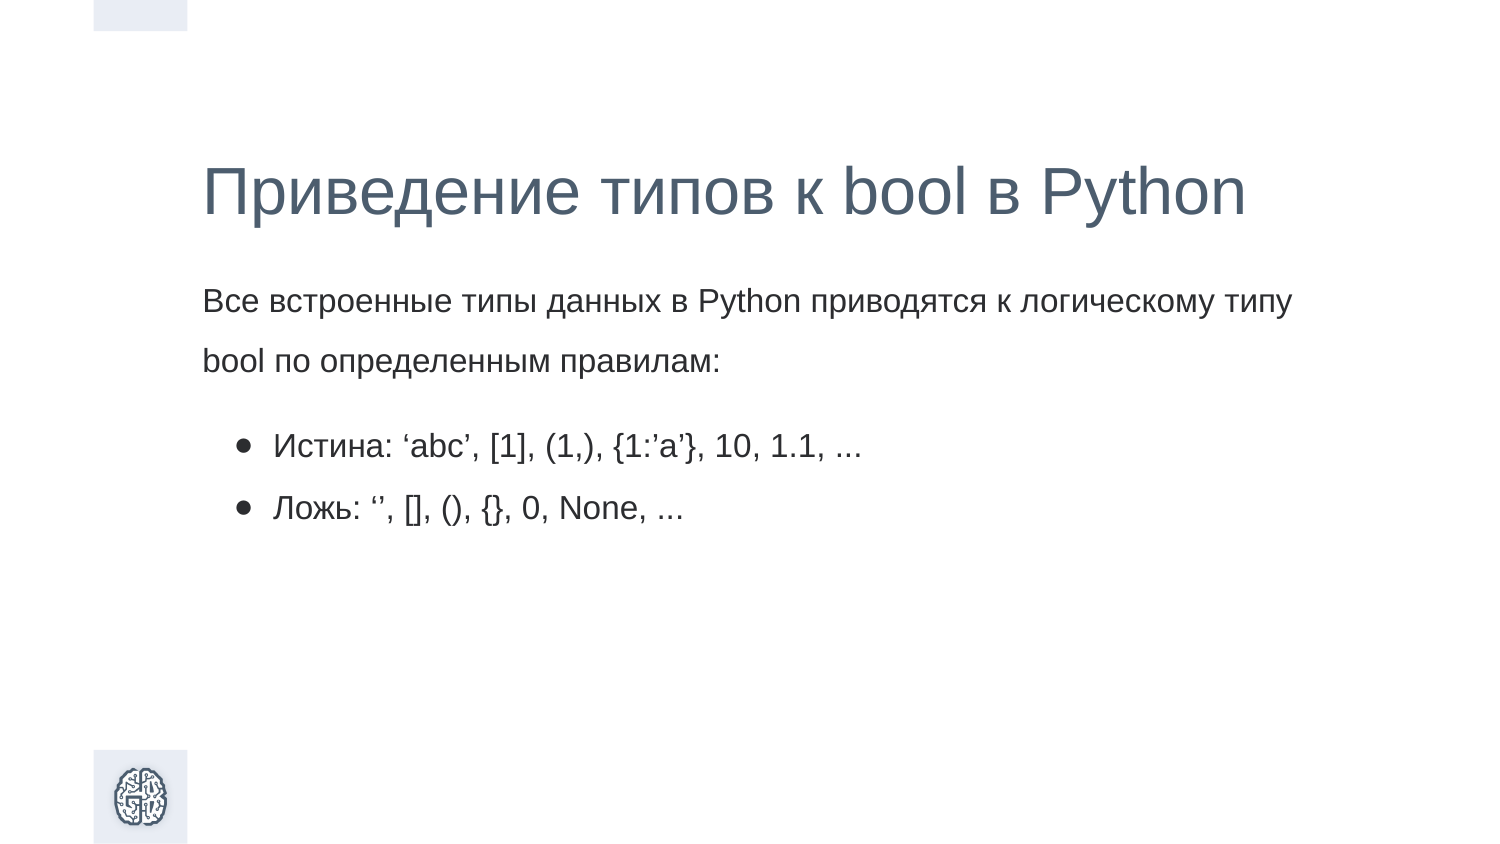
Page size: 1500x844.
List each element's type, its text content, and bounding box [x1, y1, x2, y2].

text_box Ложь: ‘’, [], (), {}, 0, None, ... [187, 459, 1312, 533]
picture [106, 760, 175, 834]
text_box Приведение типов к bool в Python [187, 93, 1312, 259]
text_box Истина: ‘abc’, [1], (1,), {1:’a’}, 10, 1.1, ... [187, 397, 1312, 459]
text_box Все встроенные типы данных в Python приводятся к логическому типу bool по определенным правилам: [187, 259, 1312, 379]
